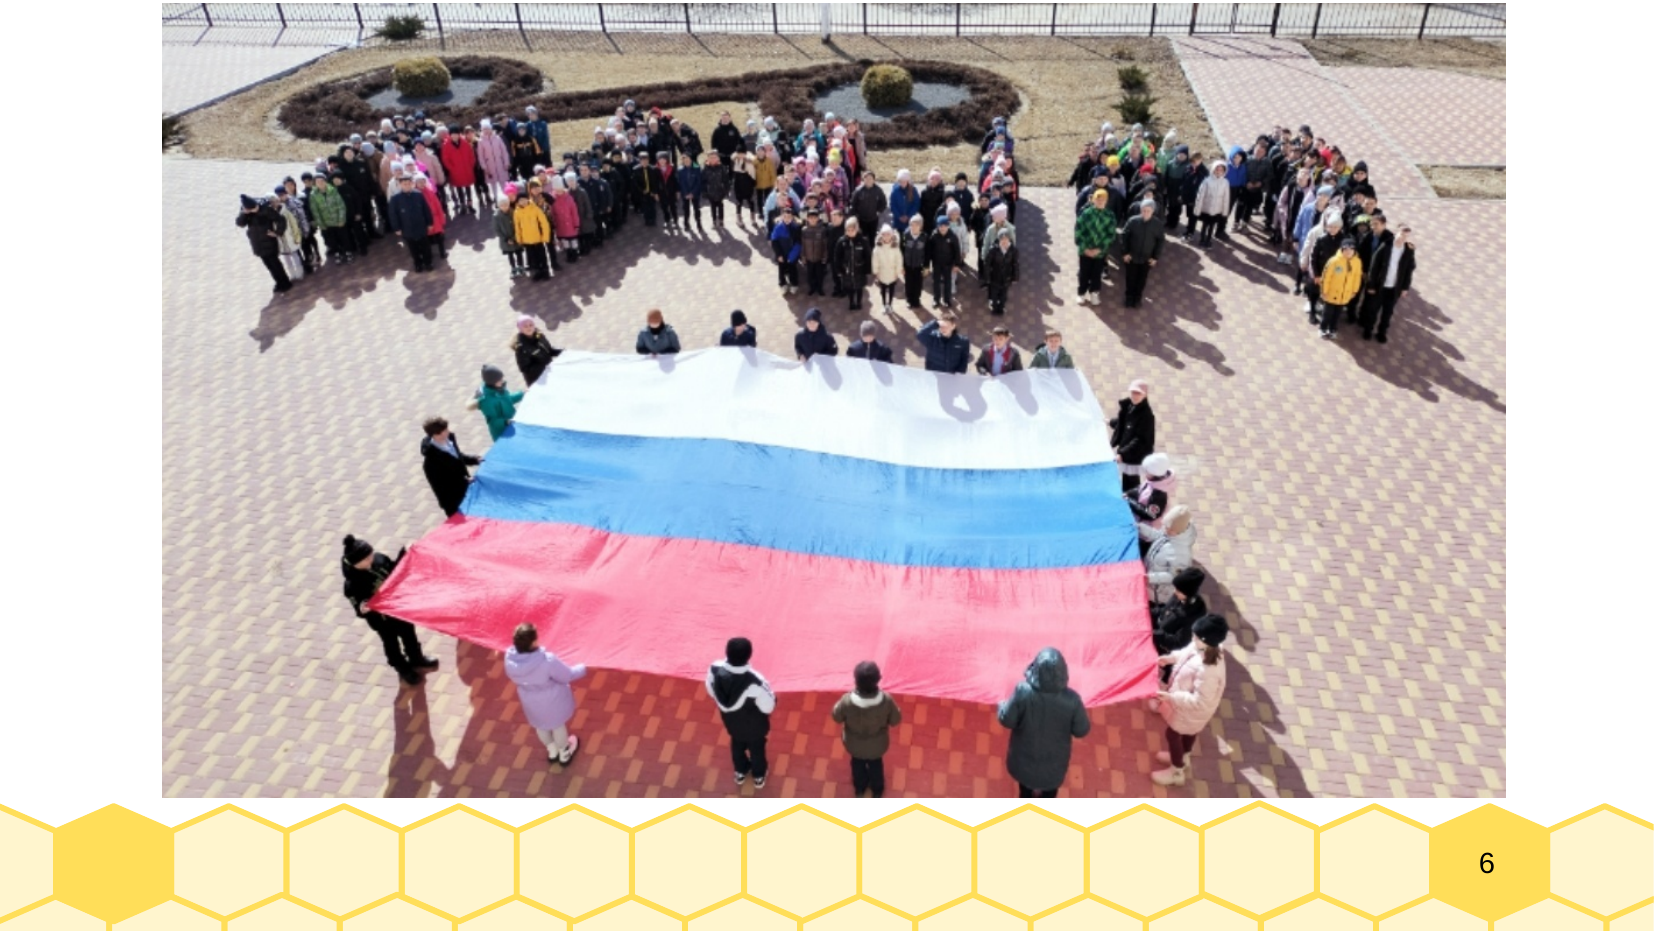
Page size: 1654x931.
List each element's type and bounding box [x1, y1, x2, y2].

picture [162, 3, 1506, 798]
